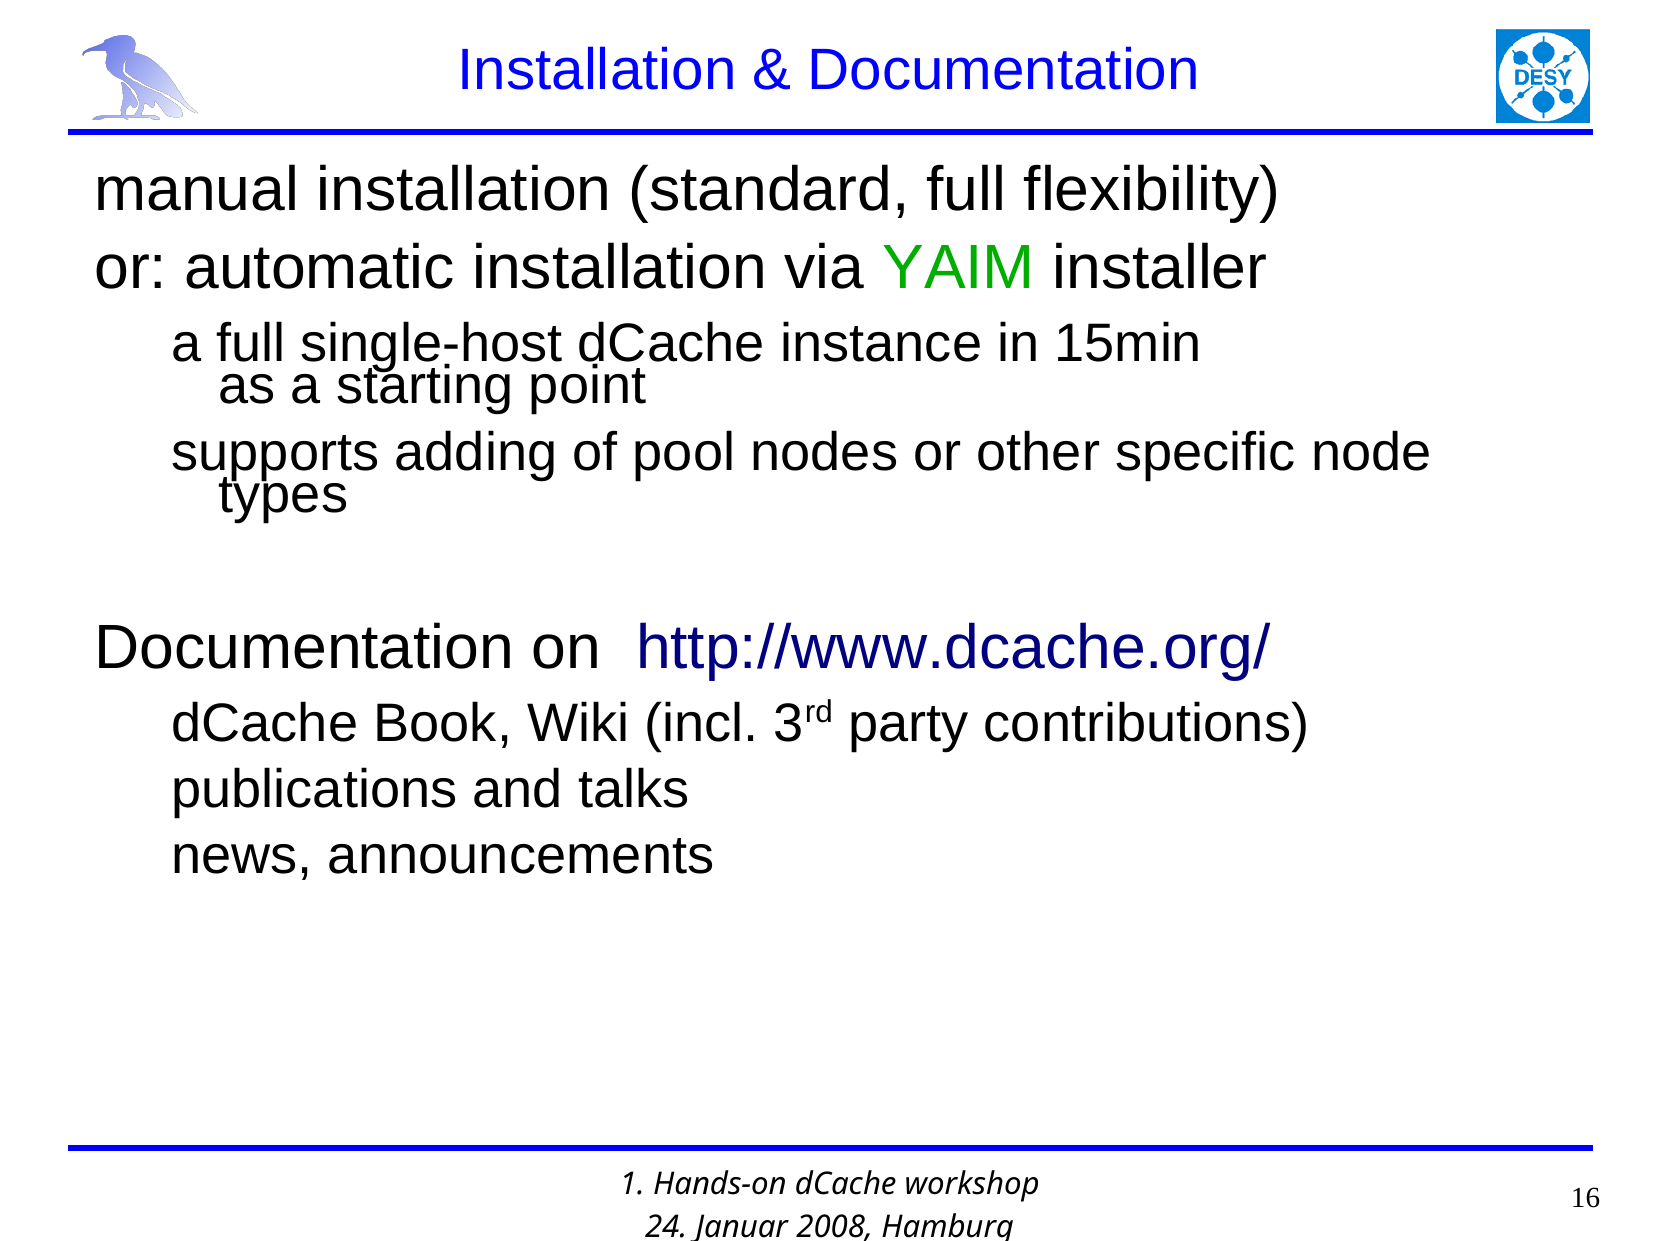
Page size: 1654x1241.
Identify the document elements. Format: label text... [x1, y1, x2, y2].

title Installation & Documentation [236, 19, 1423, 119]
list manual installation (standard, full flexibility) or: automatic installation via YAIM installer a full single-host dCache instance in 15min as a starting point supports adding of pool nodes or other specific node types Documentation on http://www.dcache.org/ dCache Book, Wiki (incl. 3rd party contributions) publications and talks news, announcements [76, 171, 1565, 1013]
picture [57, 22, 223, 133]
picture [1496, 29, 1590, 123]
